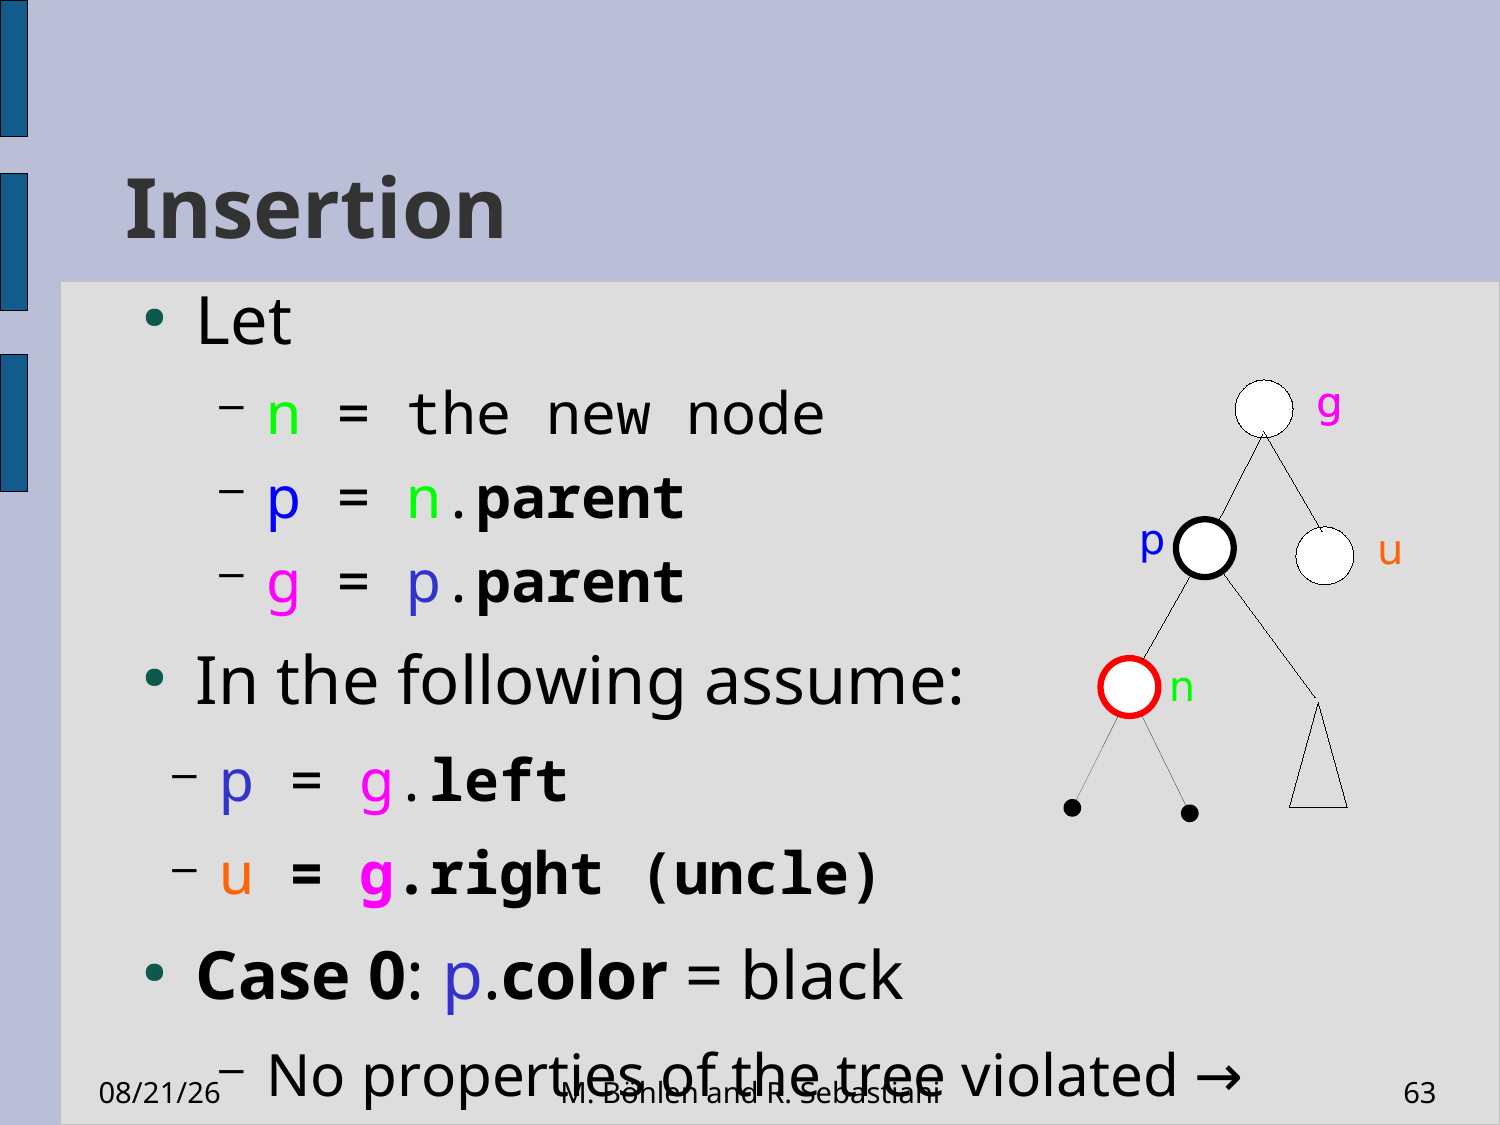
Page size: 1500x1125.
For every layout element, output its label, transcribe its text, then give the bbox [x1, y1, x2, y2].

list Let n = the new node p = n.parent g = p.parent In the following assume: p = g.left u = g.right (uncle) Case 0: p.color = black No properties of the tree violated → done. [110, 265, 1392, 1074]
text_box [1295, 526, 1354, 585]
text_box g [1301, 371, 1358, 435]
text_box [1100, 658, 1154, 716]
text_box u [1362, 518, 1419, 582]
text_box p [1124, 508, 1231, 577]
text_box [1235, 379, 1294, 438]
text_box n [1154, 654, 1211, 719]
title Insertion [110, 67, 1392, 265]
